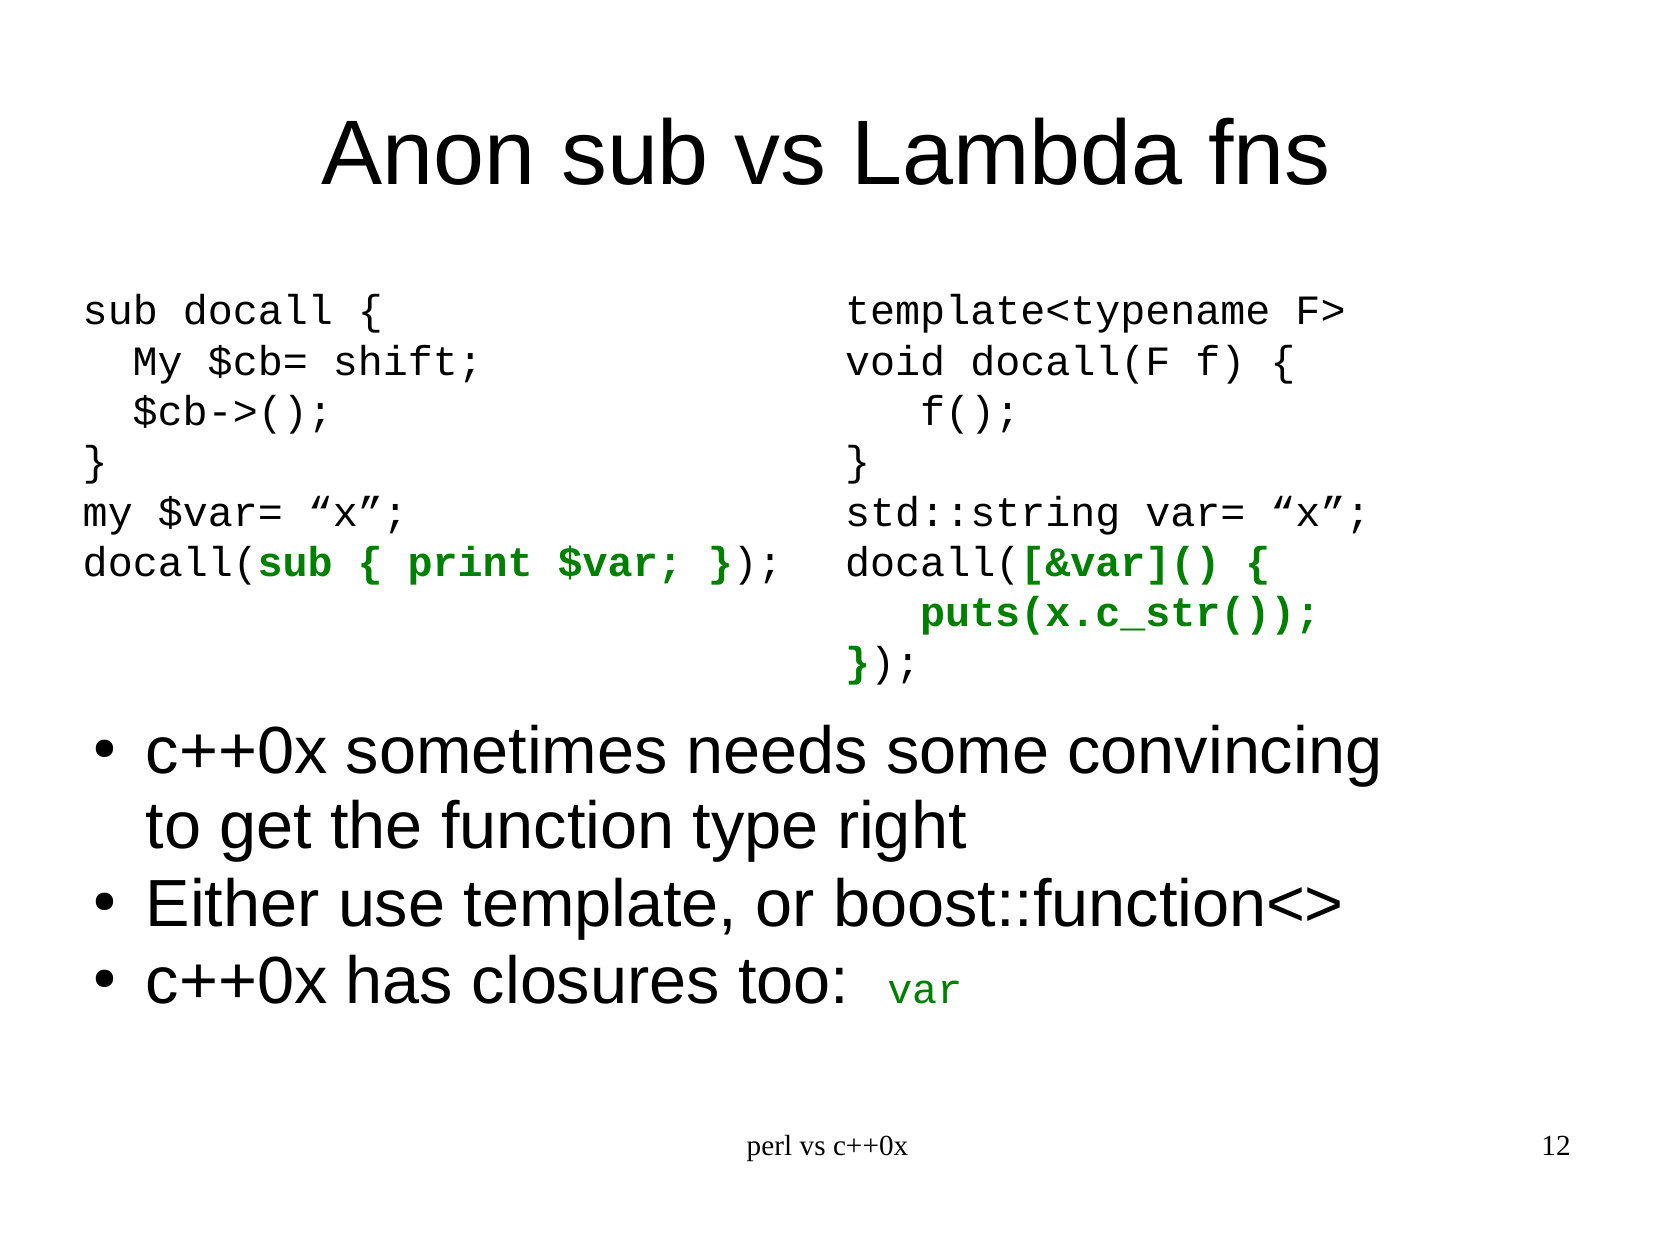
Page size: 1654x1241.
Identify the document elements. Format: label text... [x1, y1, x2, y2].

list template<typename F> void docall(F f) { f(); } std::string var= “x”; docall([&var]() { puts(x.c_str()); }); [845, 290, 1572, 690]
list sub docall { My $cb= shift; $cb->(); } my $var= “x”; docall(sub { print $var; }); [82, 290, 809, 676]
list c++0x sometimes needs some convincing to get the function type right Either use template, or boost::function<> c++0x has closures too: var [75, 713, 1426, 1018]
title Anon sub vs Lambda fns [82, 49, 1571, 257]
